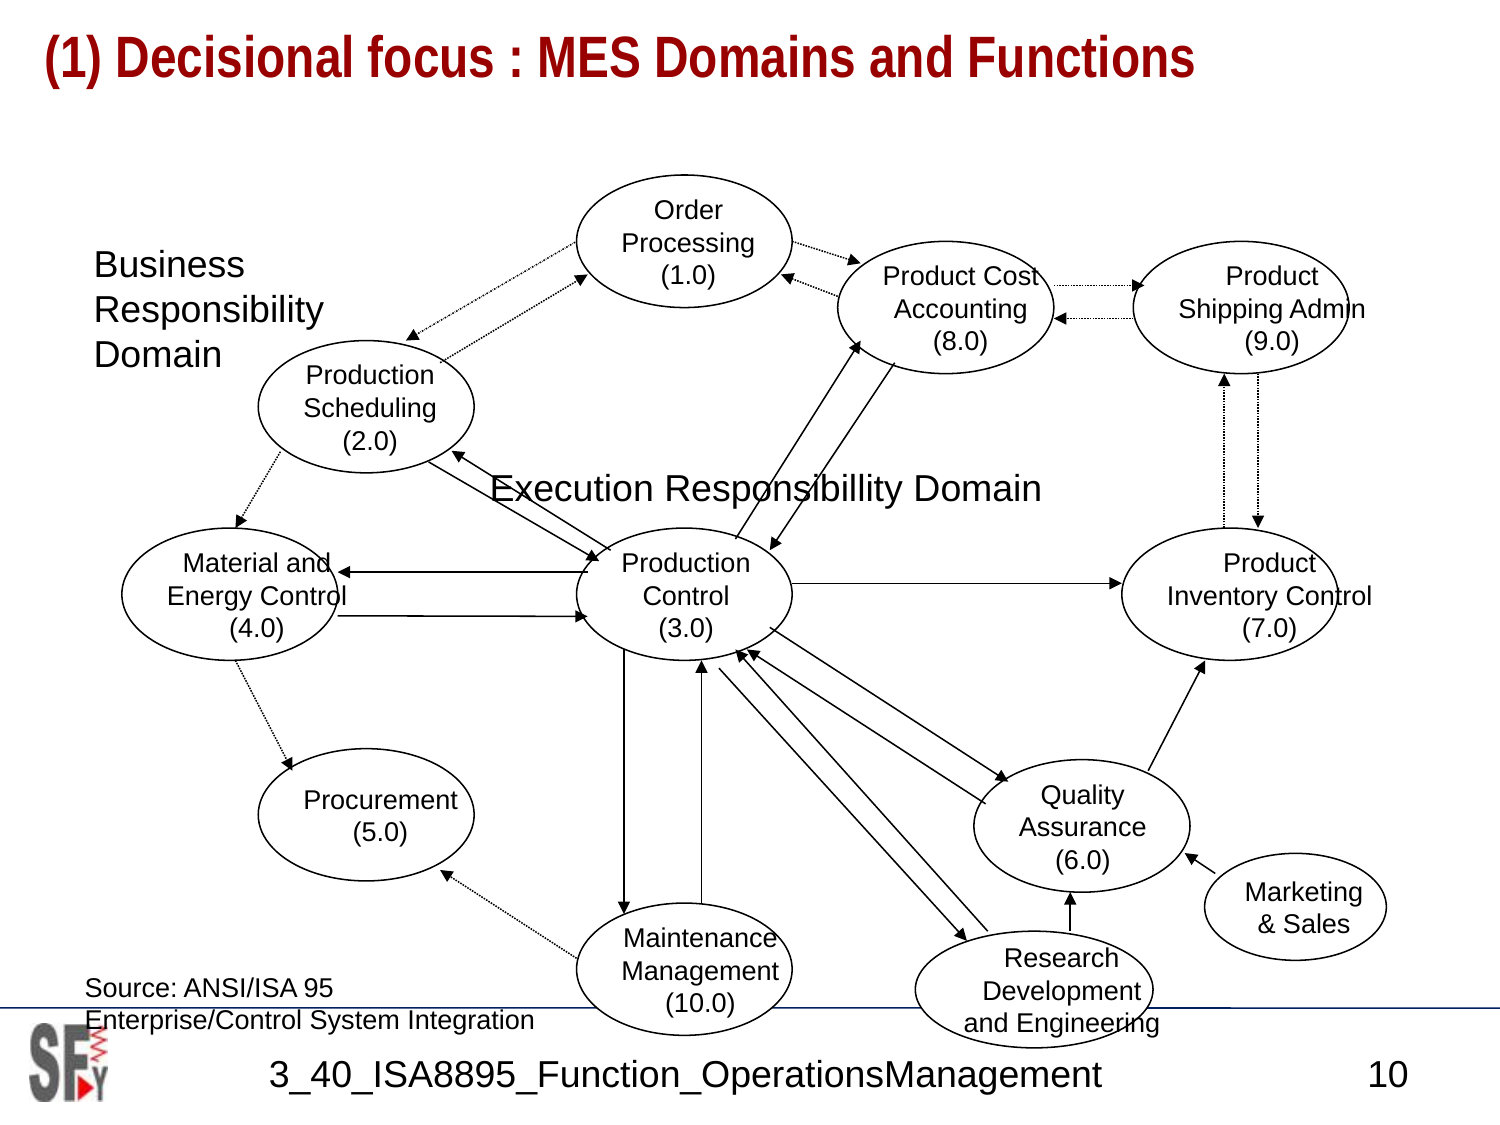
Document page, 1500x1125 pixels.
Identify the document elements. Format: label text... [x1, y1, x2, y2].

text_box Research Development and Engineering [915, 931, 1154, 1048]
slide_number <numéro> [1352, 1034, 1490, 1103]
picture [29, 1023, 108, 1102]
text_box Product Shipping Admin (9.0) [1133, 241, 1350, 374]
text_box Order Processing (1.0) [576, 174, 793, 308]
text_box Business Responsibility Domain [78, 231, 350, 383]
text_box Production Scheduling (2.0) [258, 340, 475, 473]
text_box Source: ANSI/ISA 95 Enterprise/Control System Integration [69, 962, 550, 1043]
text_box Procurement (5.0) [258, 748, 475, 881]
footer 3_40_ISA8895_Function_OperationsManagement [253, 1034, 1336, 1103]
title (1) Decisional focus : MES Domains and Functions [29, 12, 1471, 138]
text_box Production Control (3.0) [576, 528, 793, 661]
text_box Product Cost Accounting (8.0) [837, 241, 1054, 374]
text_box Execution Responsibillity Domain [474, 456, 1058, 517]
text_box Marketing & Sales [1204, 853, 1387, 961]
text_box Quality Assurance (6.0) [973, 759, 1191, 893]
text_box Product Inventory Control (7.0) [1121, 528, 1338, 661]
text_box Material and Energy Control (4.0) [121, 528, 338, 661]
text_box Maintenance Management (10.0) [576, 903, 793, 1036]
